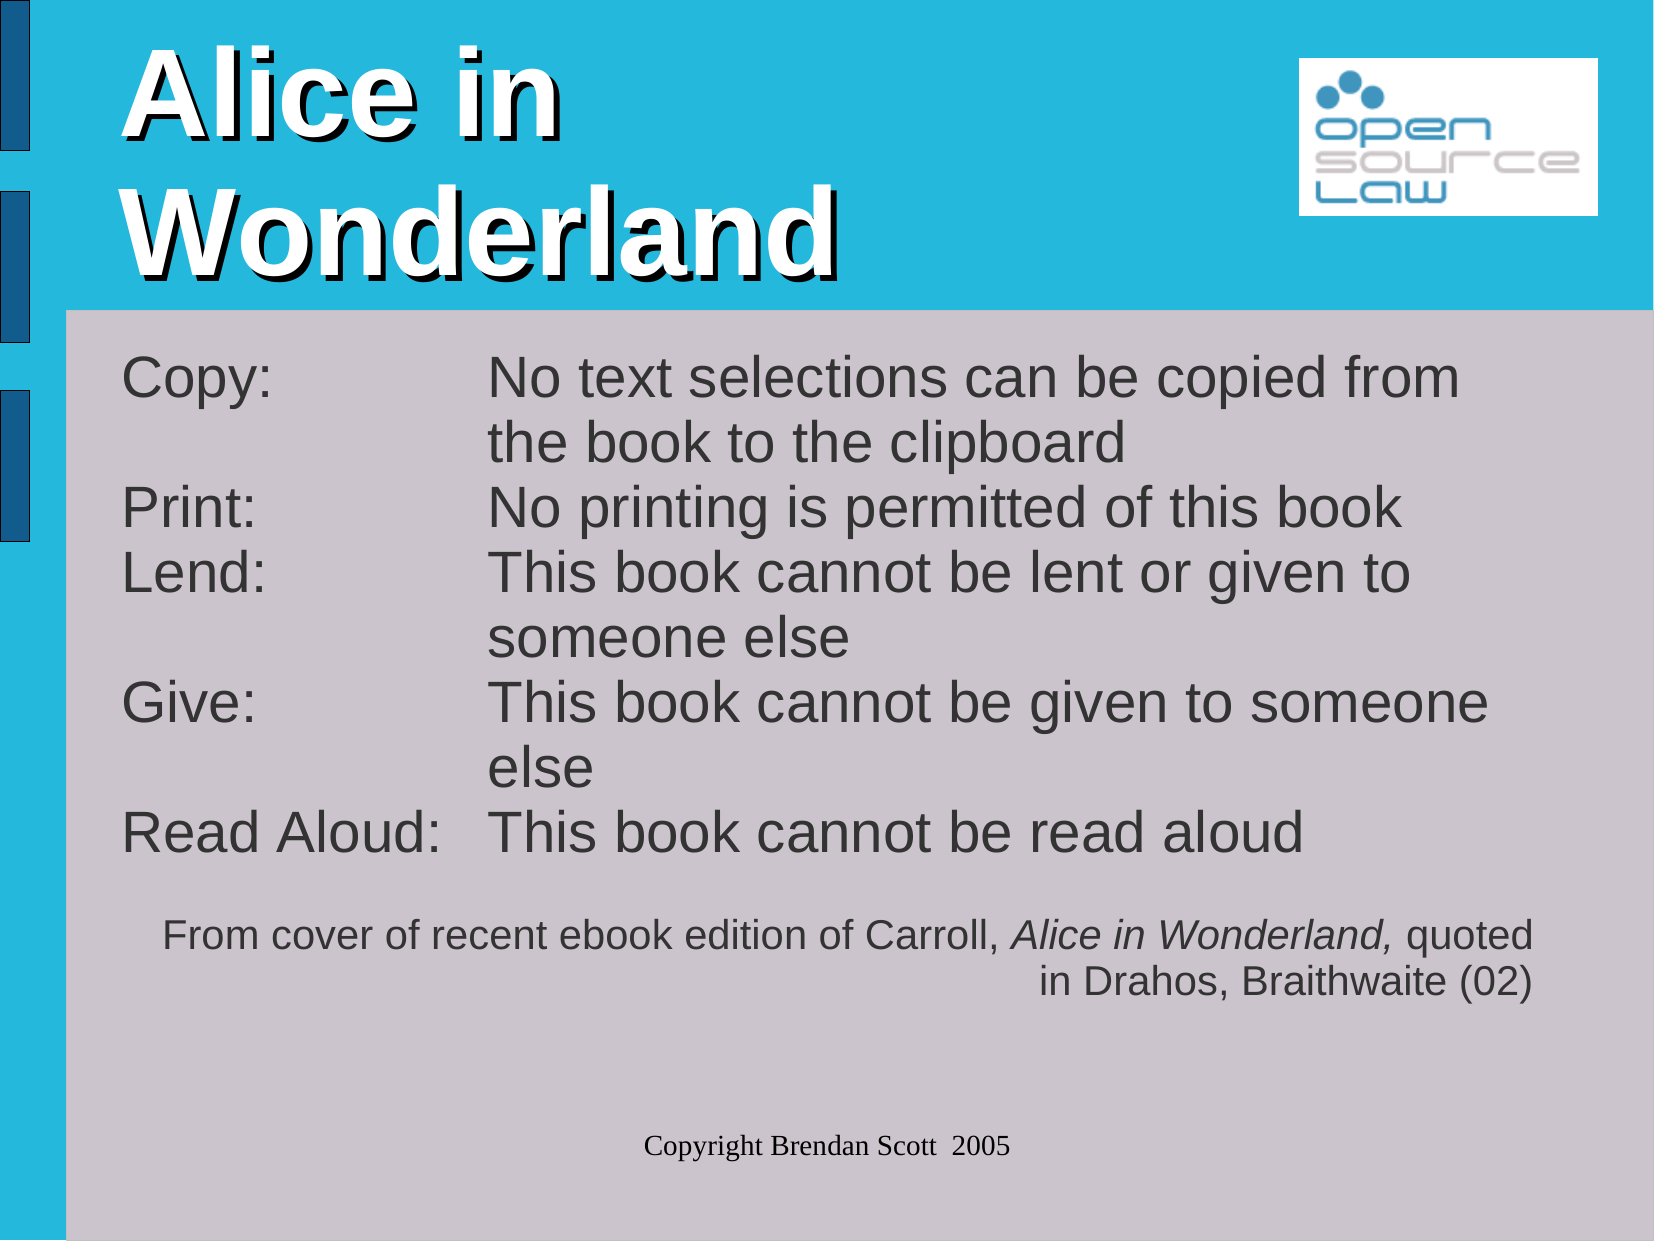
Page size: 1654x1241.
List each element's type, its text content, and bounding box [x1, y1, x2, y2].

title Alice in Wonderland [118, 1, 1211, 324]
list Copy: No text selections can be copied from the book to the clipboard Print: No printing is permitted of this book Lend: This book cannot be lent or given to someone else Give: This book cannot be given to someone else Read Aloud: This book cannot be read aloud From cover of recent ebook edition of Carroll, Alice in Wonderland, quoted in Drahos, Braithwaite (02) [121, 344, 1534, 1112]
picture [1299, 58, 1598, 216]
